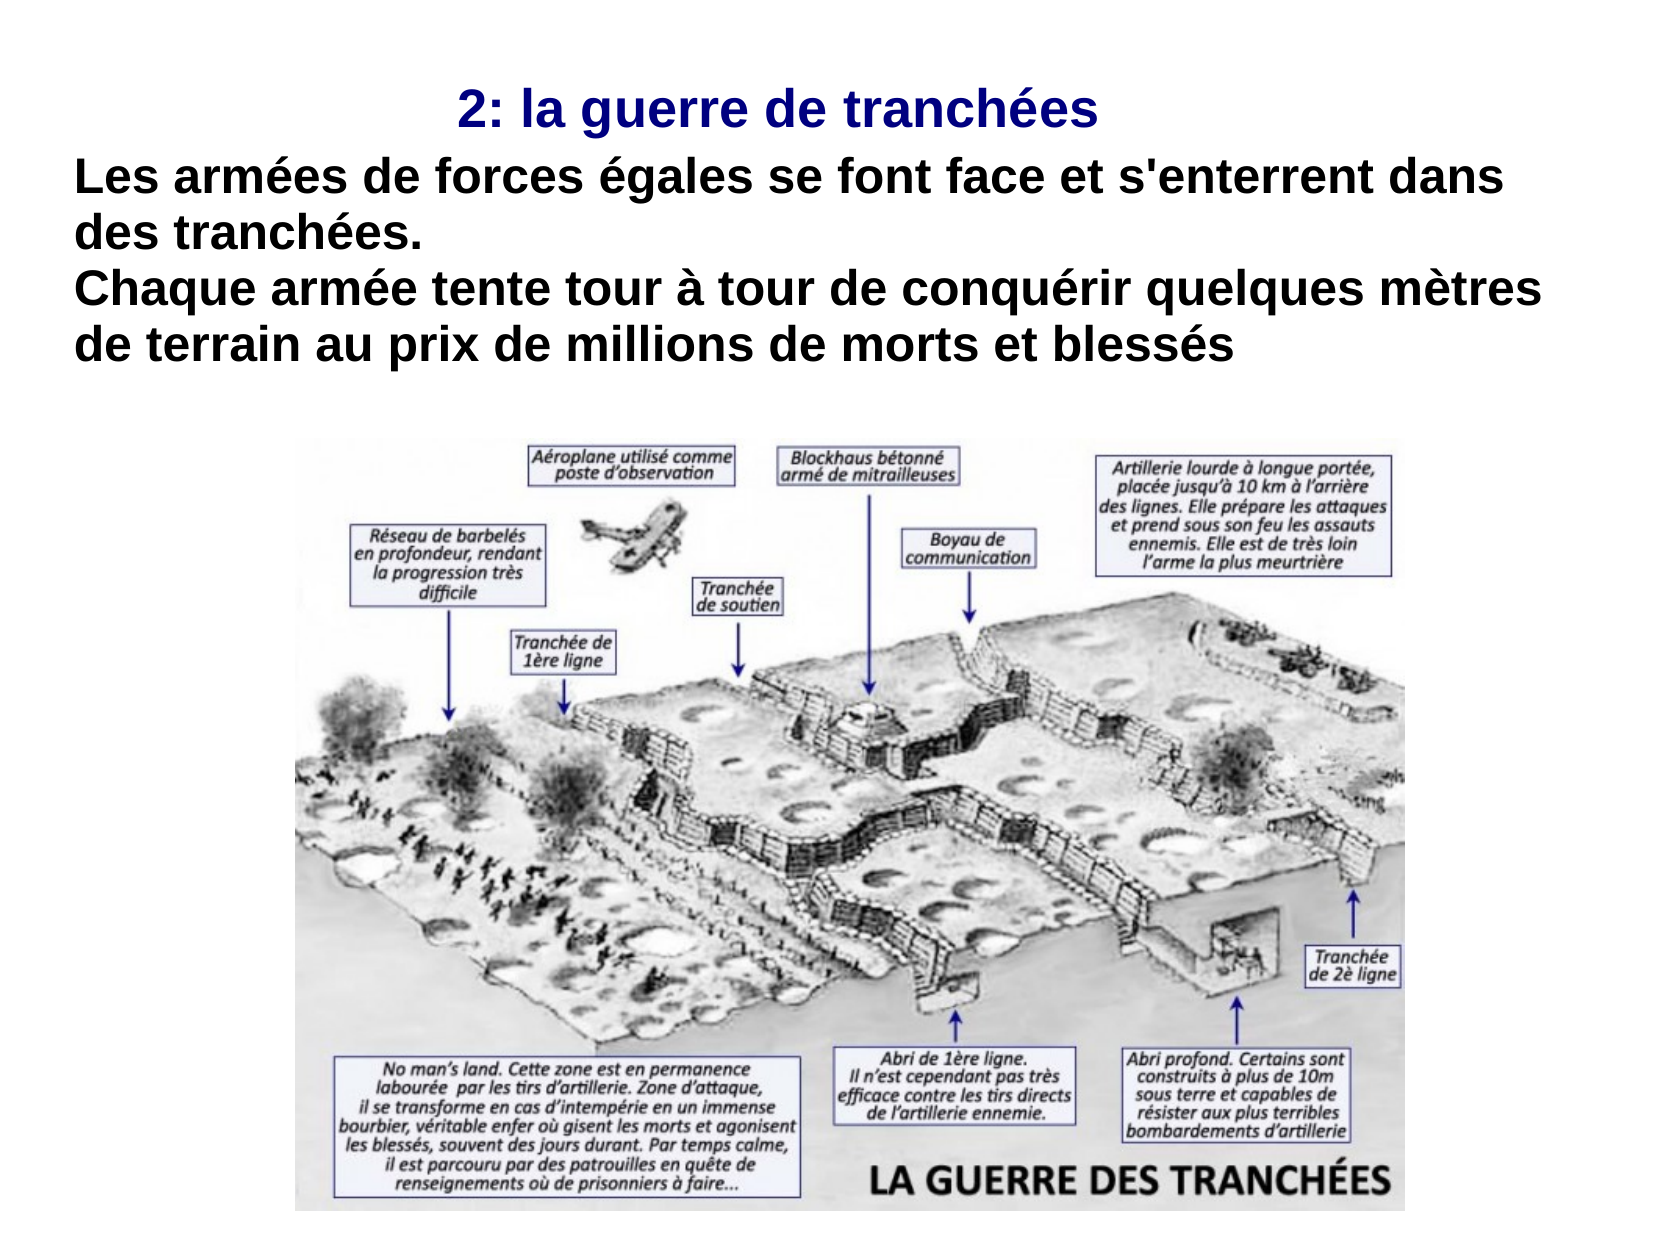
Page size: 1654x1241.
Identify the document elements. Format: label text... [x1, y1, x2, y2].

text_box 2: la guerre de tranchées [442, 70, 1359, 141]
text_box Les armées de forces égales se font face et s'enterrent dans des tranchées. Chaque armée tente tour à tour de conquérir quelques mètres de terrain au prix de millions de morts et blessés [59, 141, 1595, 384]
picture [295, 438, 1405, 1211]
